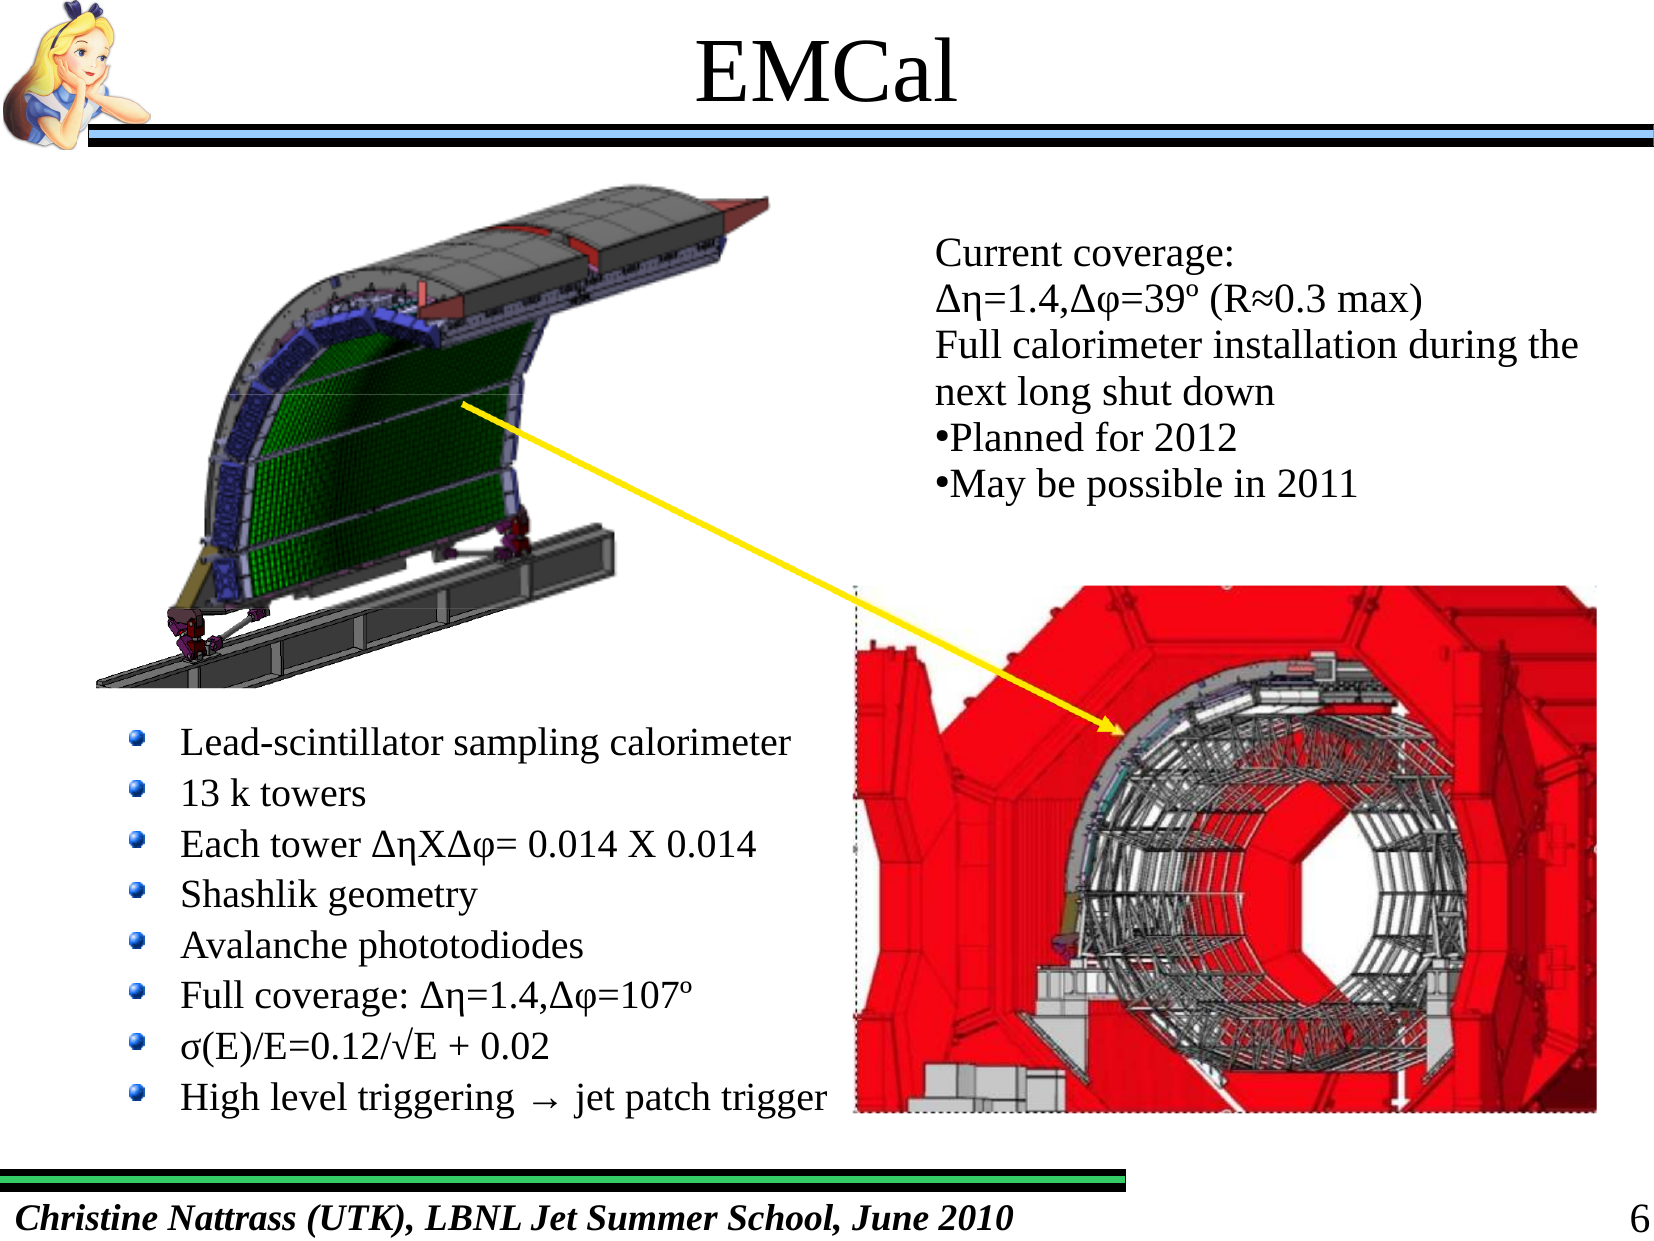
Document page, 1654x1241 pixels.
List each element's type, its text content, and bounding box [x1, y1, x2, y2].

title EMCal [82, 0, 1571, 151]
list Lead-scintillator sampling calorimeter 13 k towers Each tower ΔηXΔφ= 0.014 X 0.014 Shashlik geometry Avalanche phototodiodes Full coverage: Δη=1.4,Δφ=107º σ(E)/E=0.12/√E + 0.02 High level triggering → jet patch trigger [112, 665, 835, 1128]
text_box Current coverage: Δη=1.4,Δφ=39º (R≈0.3 max) Full calorimeter installation during the next long shut down Planned for 2012 May be possible in 2011 [919, 221, 1603, 515]
picture [3, 0, 82, 150]
picture [96, 183, 1597, 1114]
